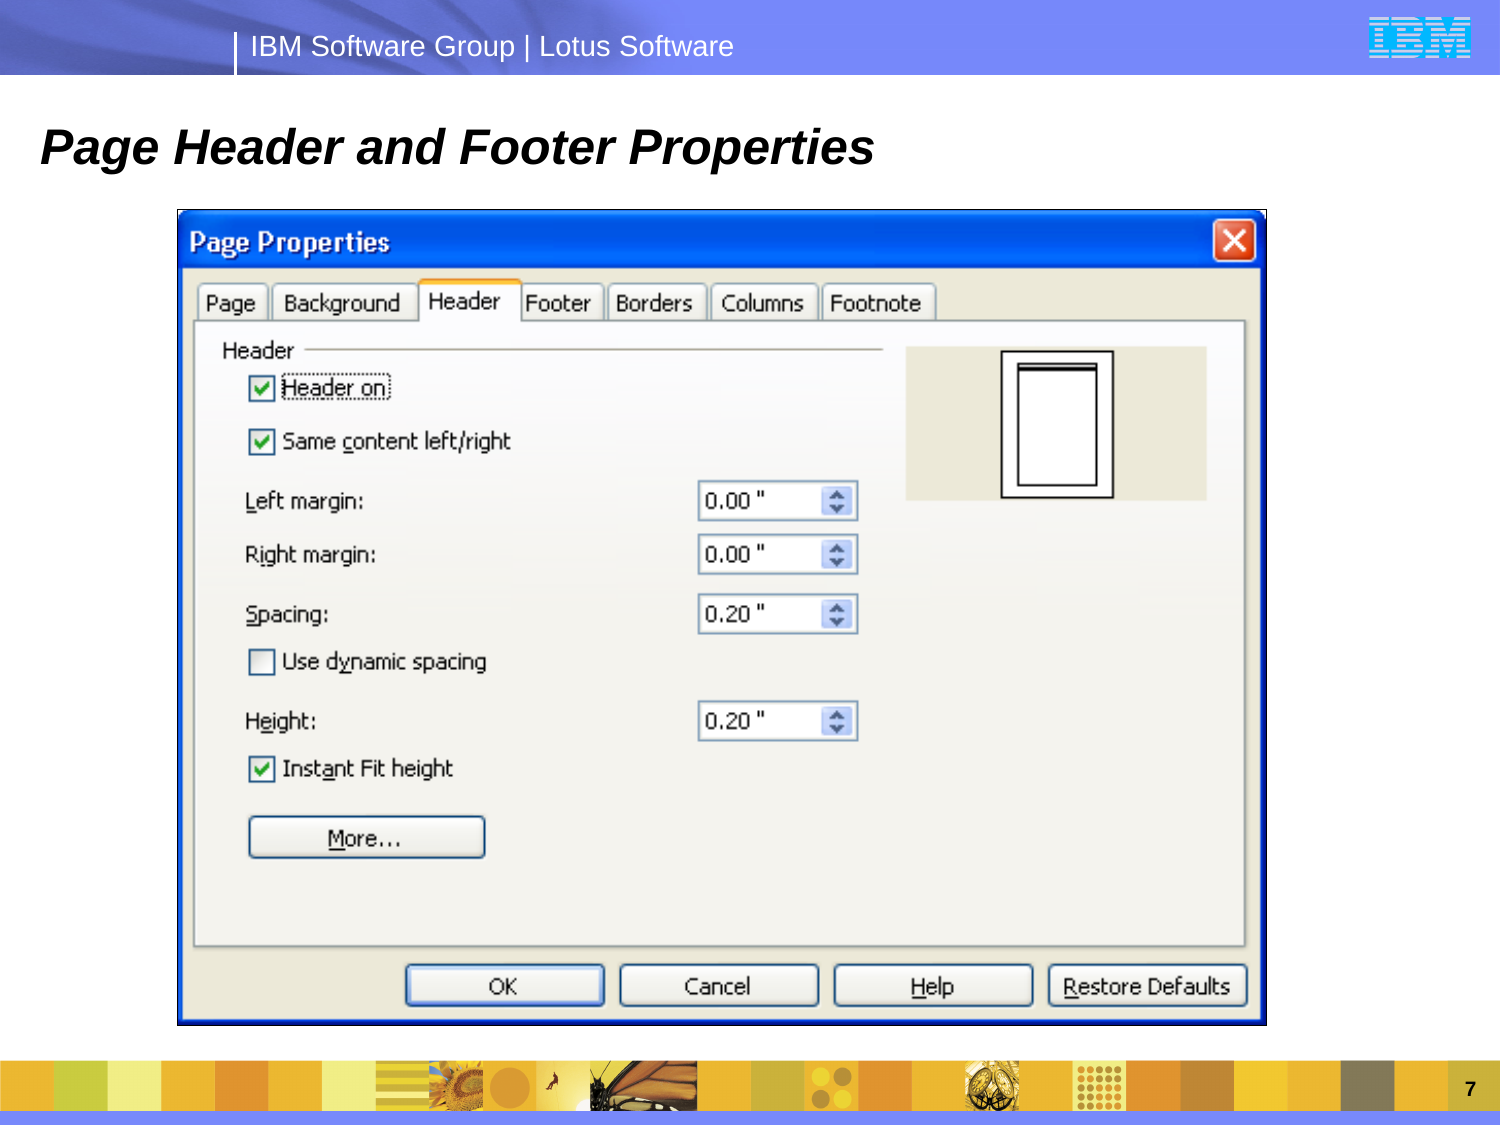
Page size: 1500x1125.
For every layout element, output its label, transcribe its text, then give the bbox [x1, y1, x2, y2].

picture [0, 0, 1500, 75]
title Page Header and Footer Properties [25, 114, 1378, 197]
picture [177, 209, 1267, 1026]
picture [0, 1060, 1500, 1111]
